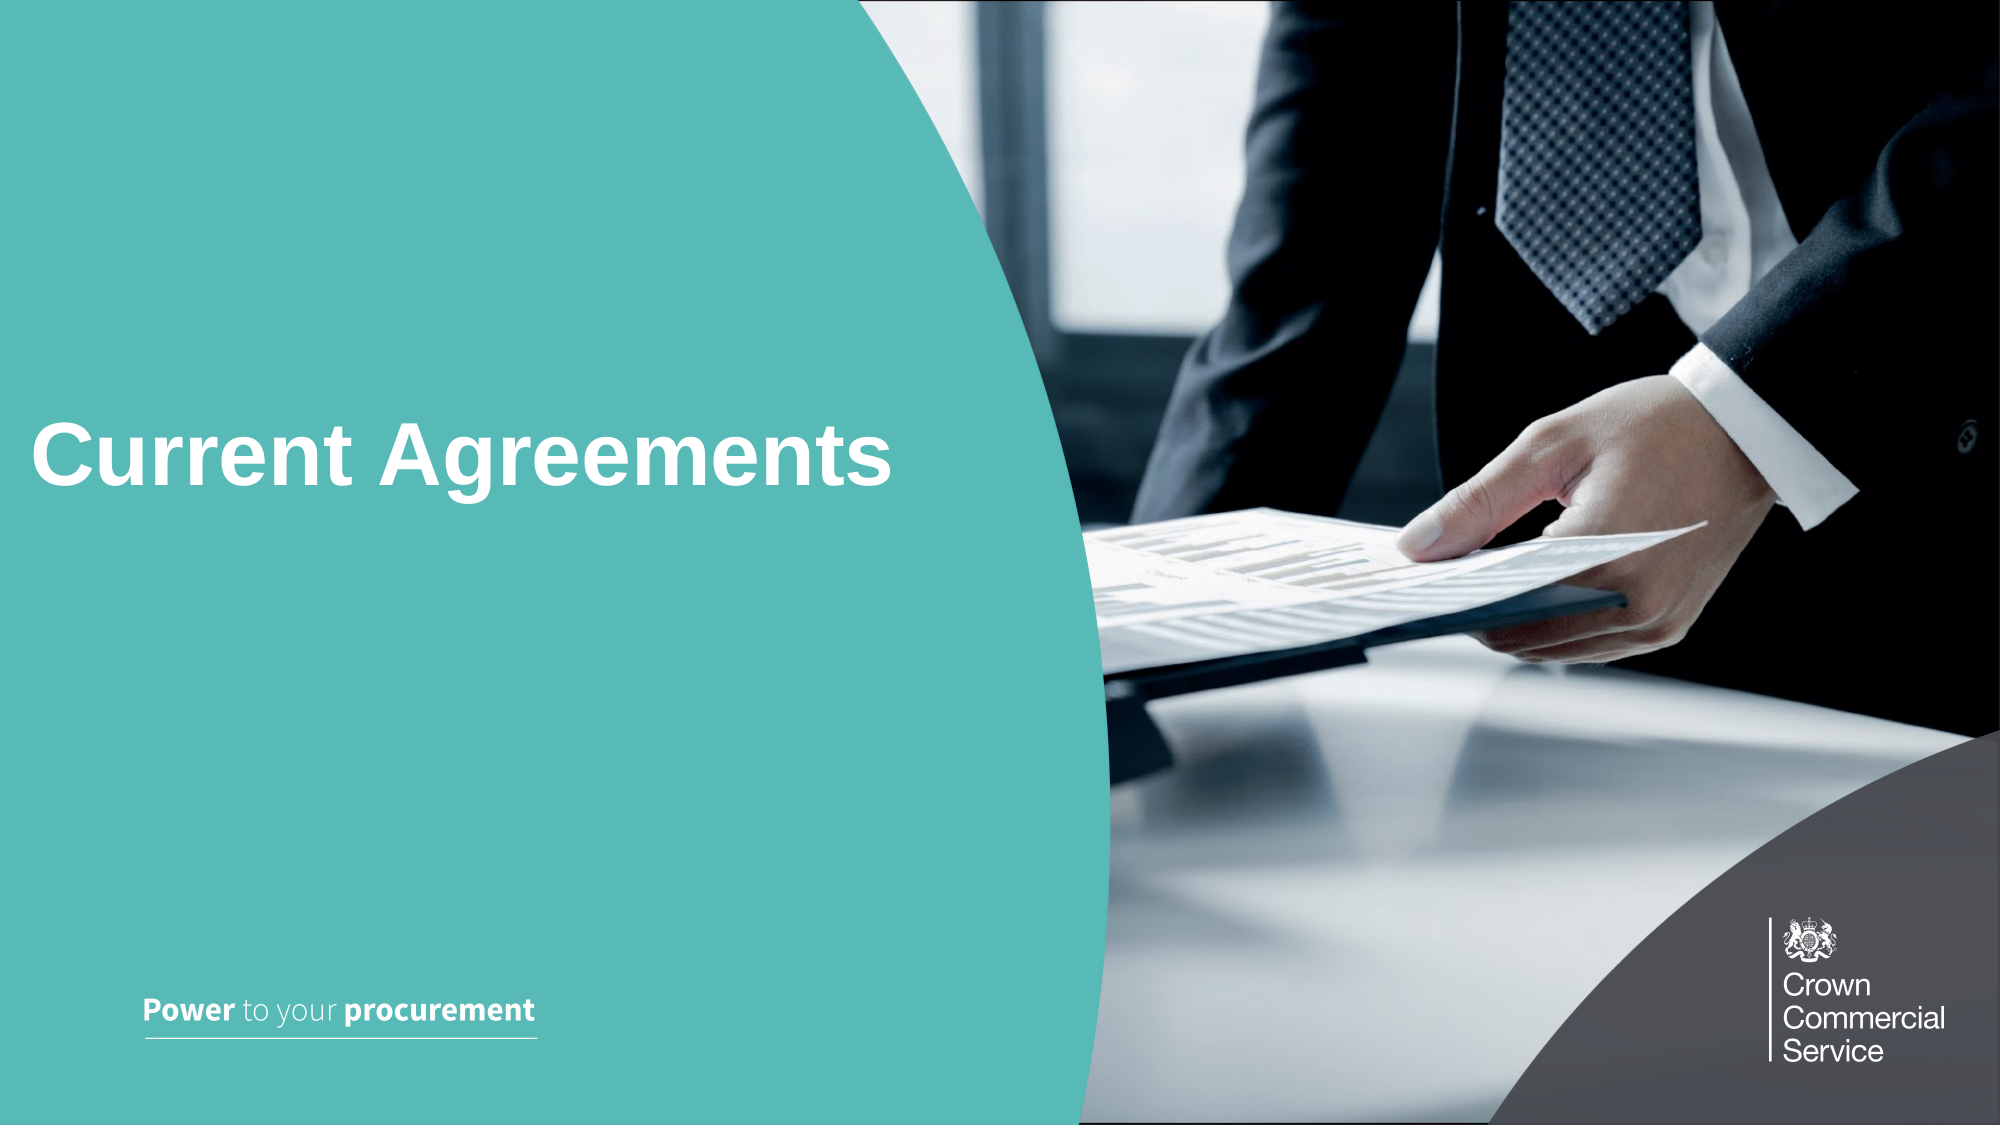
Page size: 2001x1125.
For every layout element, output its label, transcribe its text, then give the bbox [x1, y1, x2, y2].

picture [0, 0, 2000, 1125]
title Current Agreements [29, 394, 976, 959]
